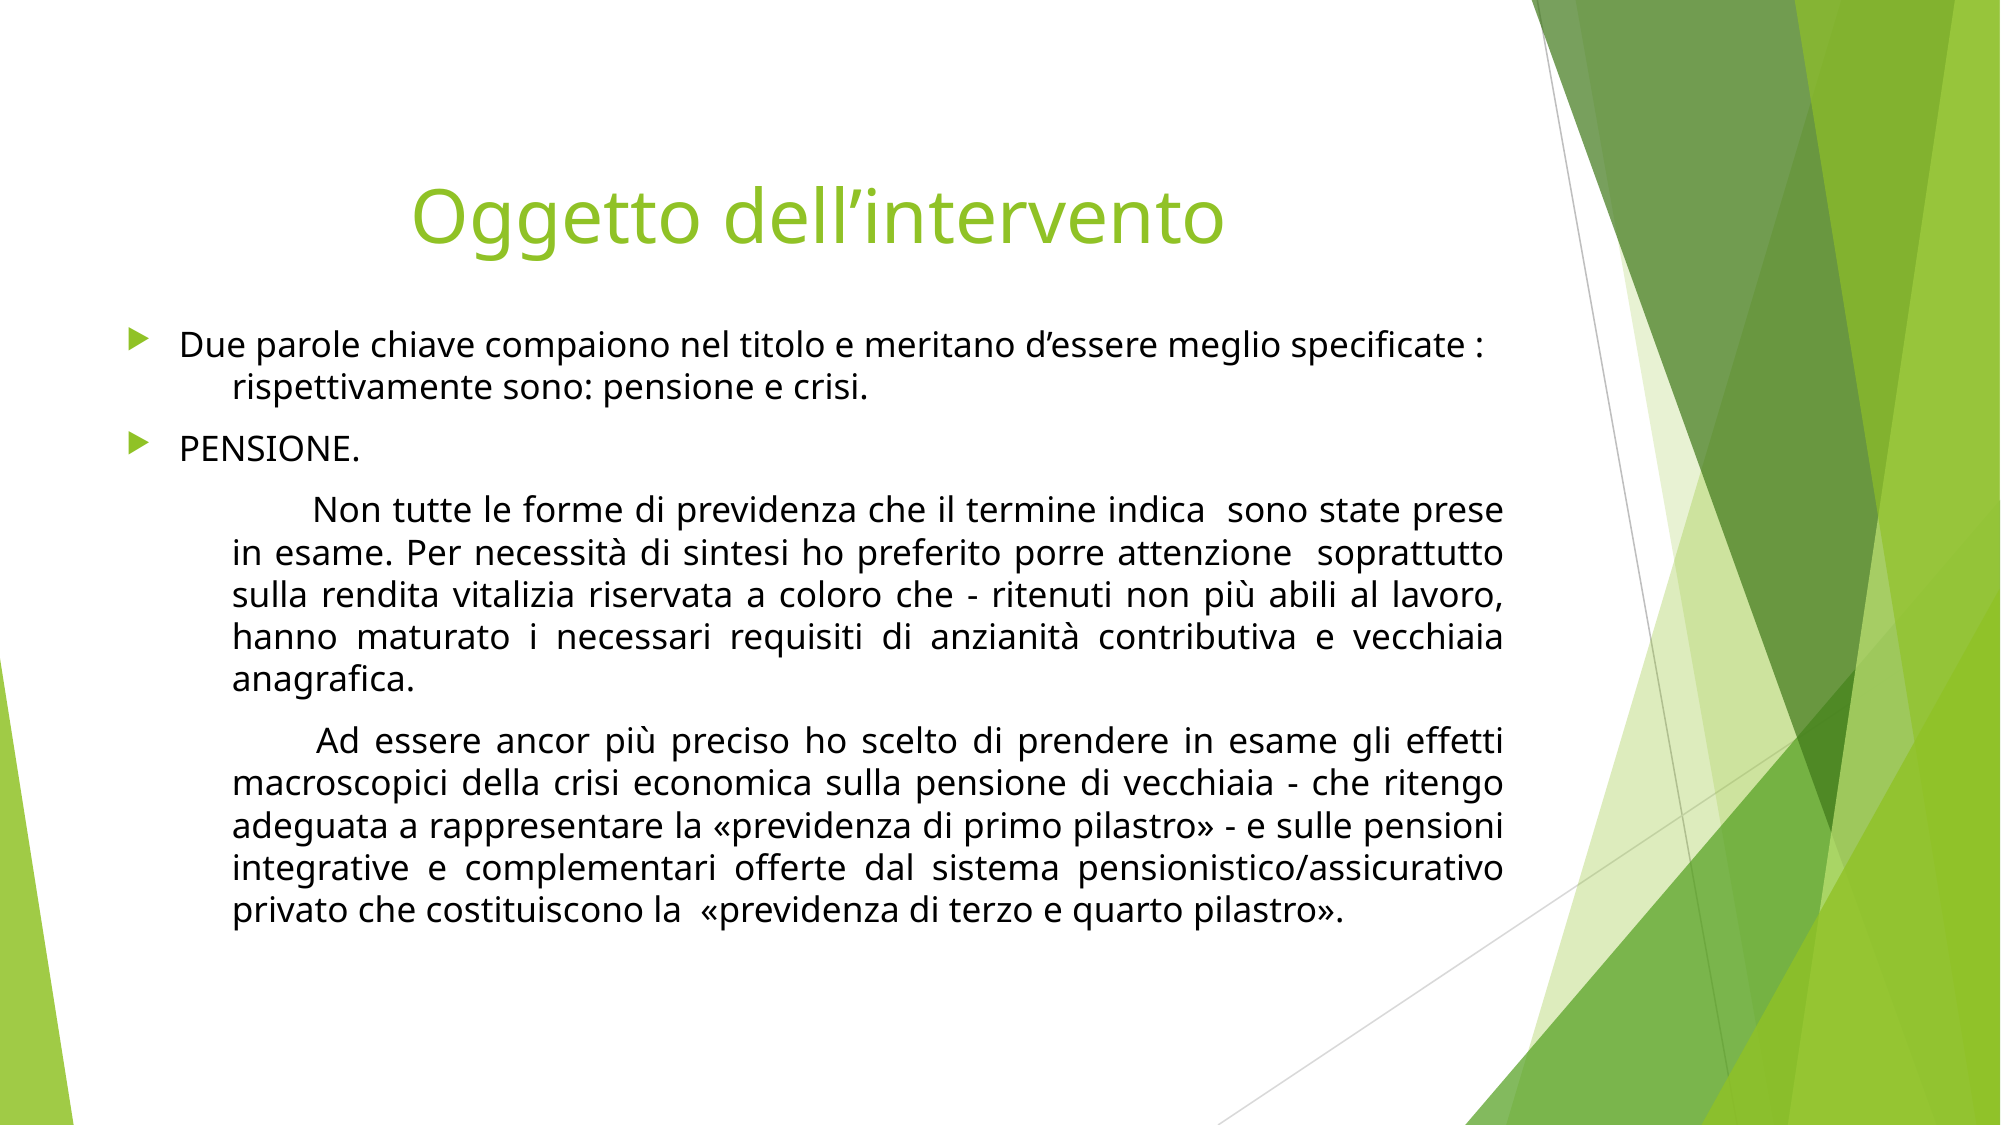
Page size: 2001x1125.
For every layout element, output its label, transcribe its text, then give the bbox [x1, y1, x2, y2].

title Oggetto dell’intervento [114, 160, 1525, 378]
list Due parole chiave compaiono nel titolo e meritano d’essere meglio specificate : rispettivamente sono: pensione e crisi. PENSIONE. Non tutte le forme di previdenza che il termine indica sono state prese in esame. Per necessità di sintesi ho preferito porre attenzione soprattutto sulla rendita vitalizia riservata a coloro che - ritenuti non più abili al lavoro, hanno maturato i necessari requisiti di anzianità contributiva e vecchiaia anagrafica. Ad essere ancor più preciso ho scelto di prendere in esame gli effetti macroscopici della crisi economica sulla pensione di vecchiaia - che ritengo adeguata a rappresentare la «previdenza di primo pilastro» - e sulle pensioni integrative e complementari offerte dal sistema pensionistico/assicurativo privato che costituiscono la «previdenza di terzo e quarto pilastro». [111, 314, 1522, 1036]
